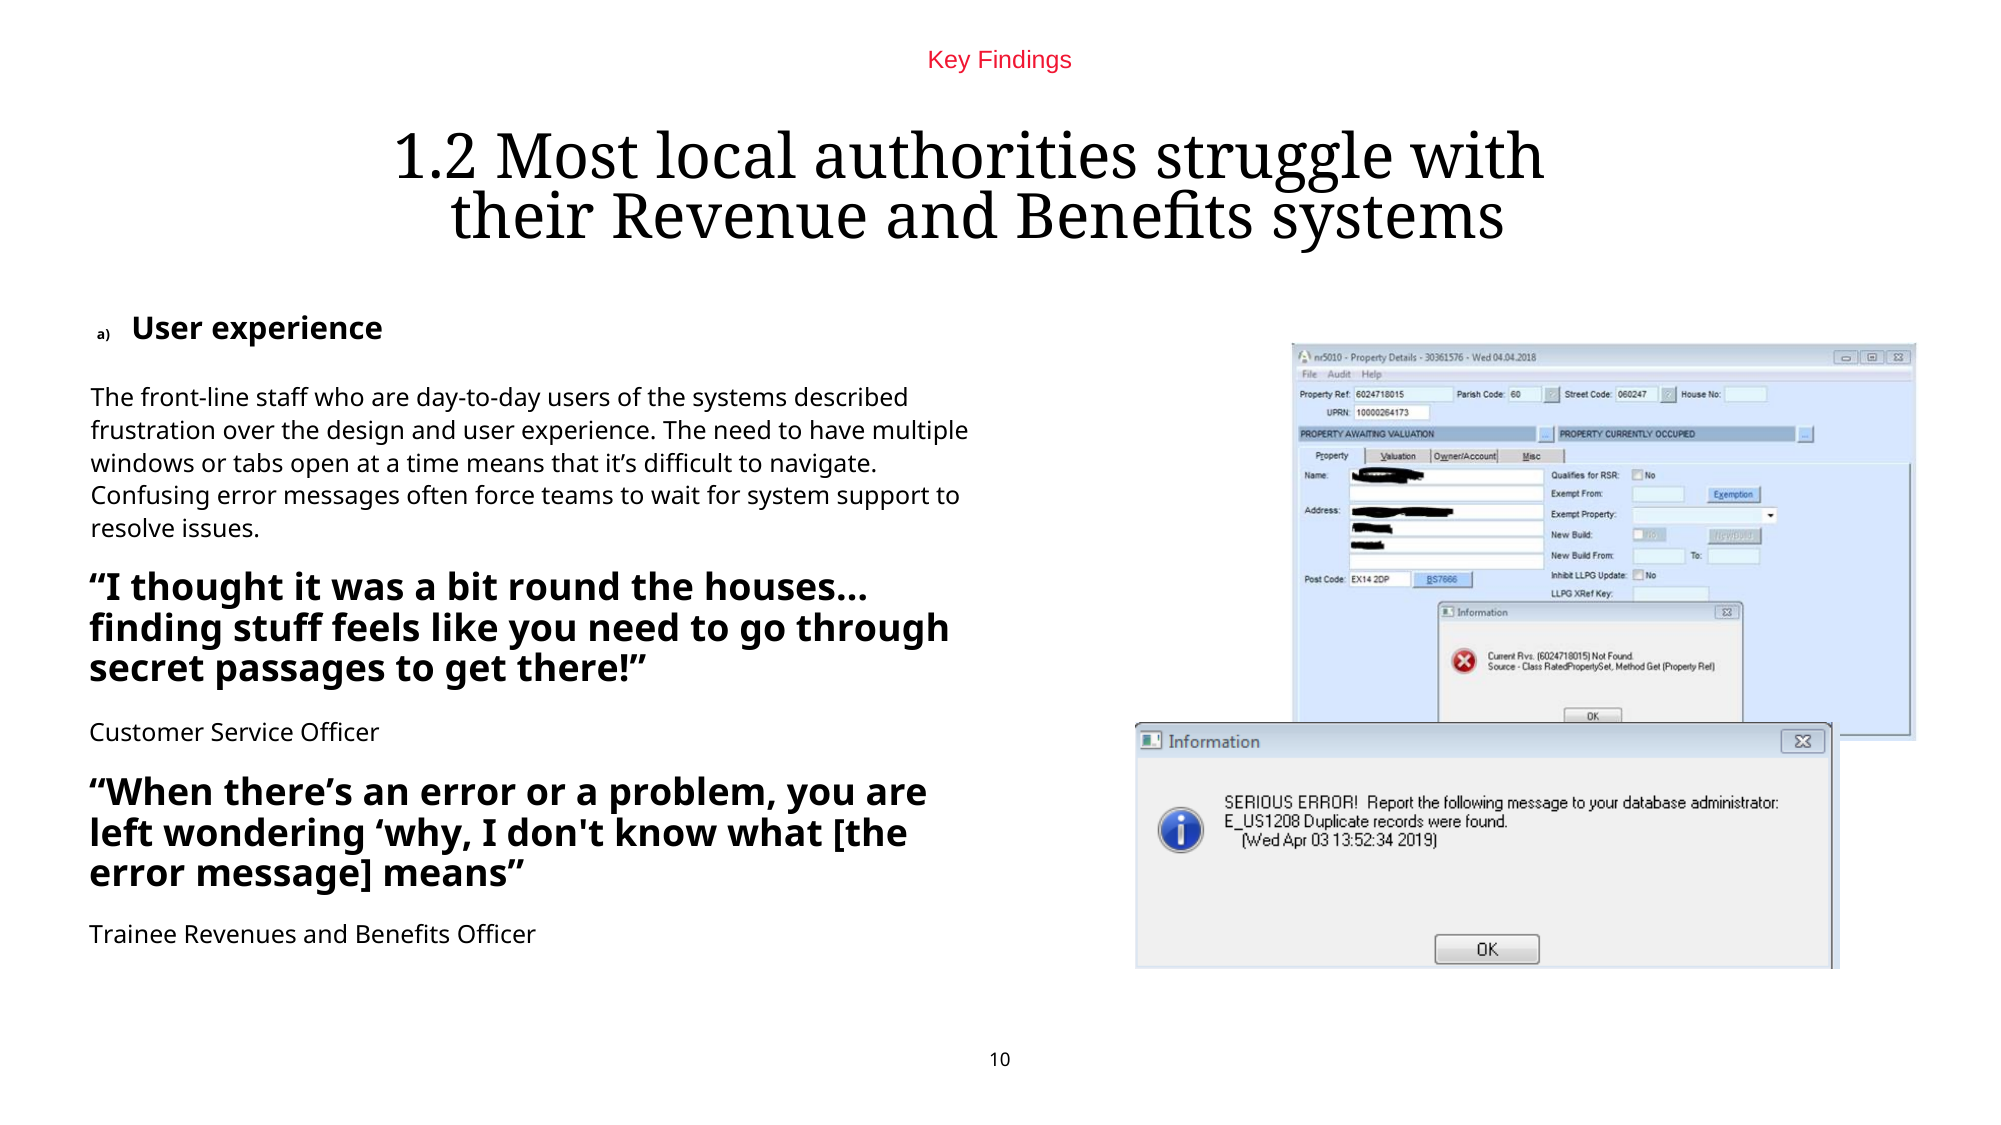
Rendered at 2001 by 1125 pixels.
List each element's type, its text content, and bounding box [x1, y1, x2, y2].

text_box 16 [955, 997, 1045, 1123]
text_box 1.2 Most local authorities struggle with their Revenue and Benefits systems [84, 125, 1857, 258]
picture [1135, 342, 1919, 845]
text_box Key Findings [864, 40, 1136, 79]
text_box [1020, 845, 1848, 1001]
text_box “I thought it was a bit round the houses… finding stuff feels like you need to go through secret passages to get there!” Customer Service Officer “When there’s an error or a problem, you are left wondering ‘why, I don't know what [the error message] means” Trainee Revenues and Benefits Officer [83, 562, 980, 1061]
text_box User experience The front-line staff who are day-to-day users of the systems described frustration over the design and user experience. The need to have multiple windows or tabs open at a time means that it’s difficult to navigate. Confusing error messages often force teams to wait for system support to resolve issues. [84, 298, 980, 562]
